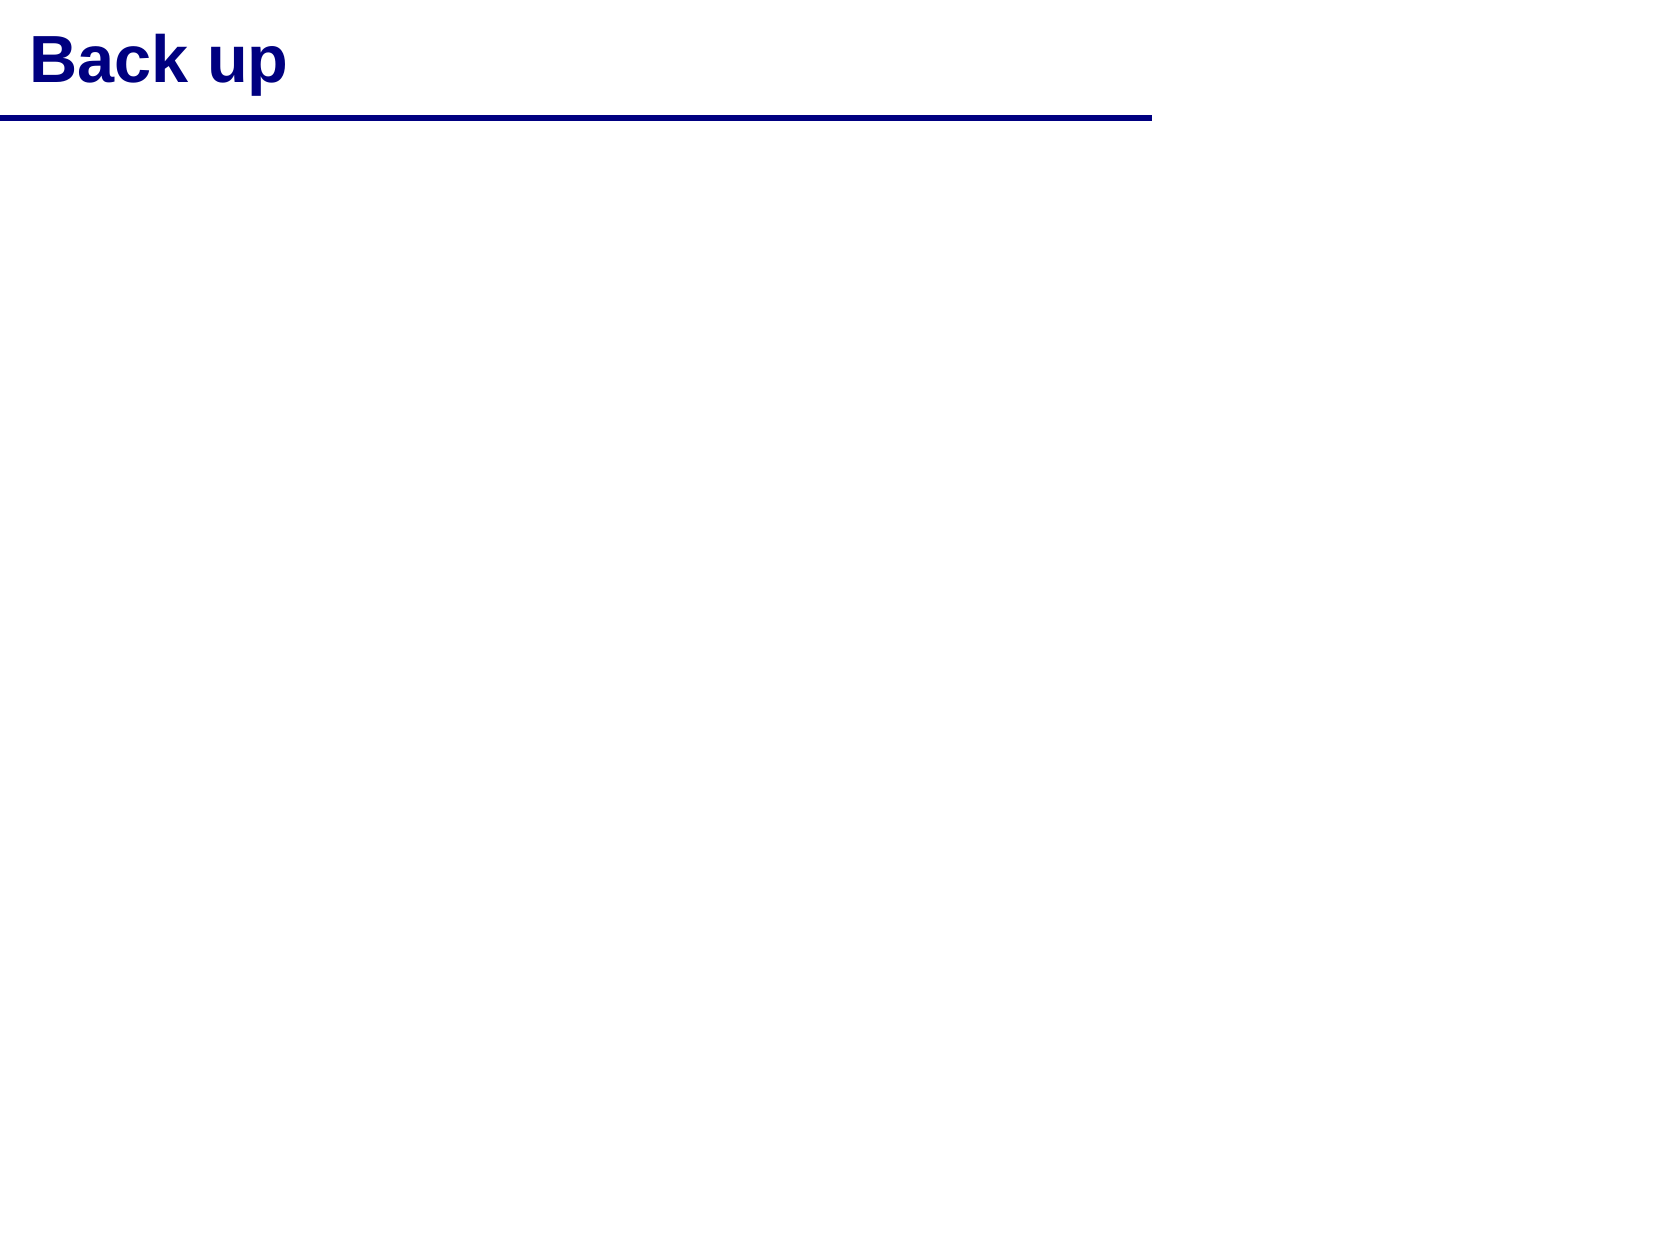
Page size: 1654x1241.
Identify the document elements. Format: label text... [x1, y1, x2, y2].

title Back up [29, 0, 1625, 119]
